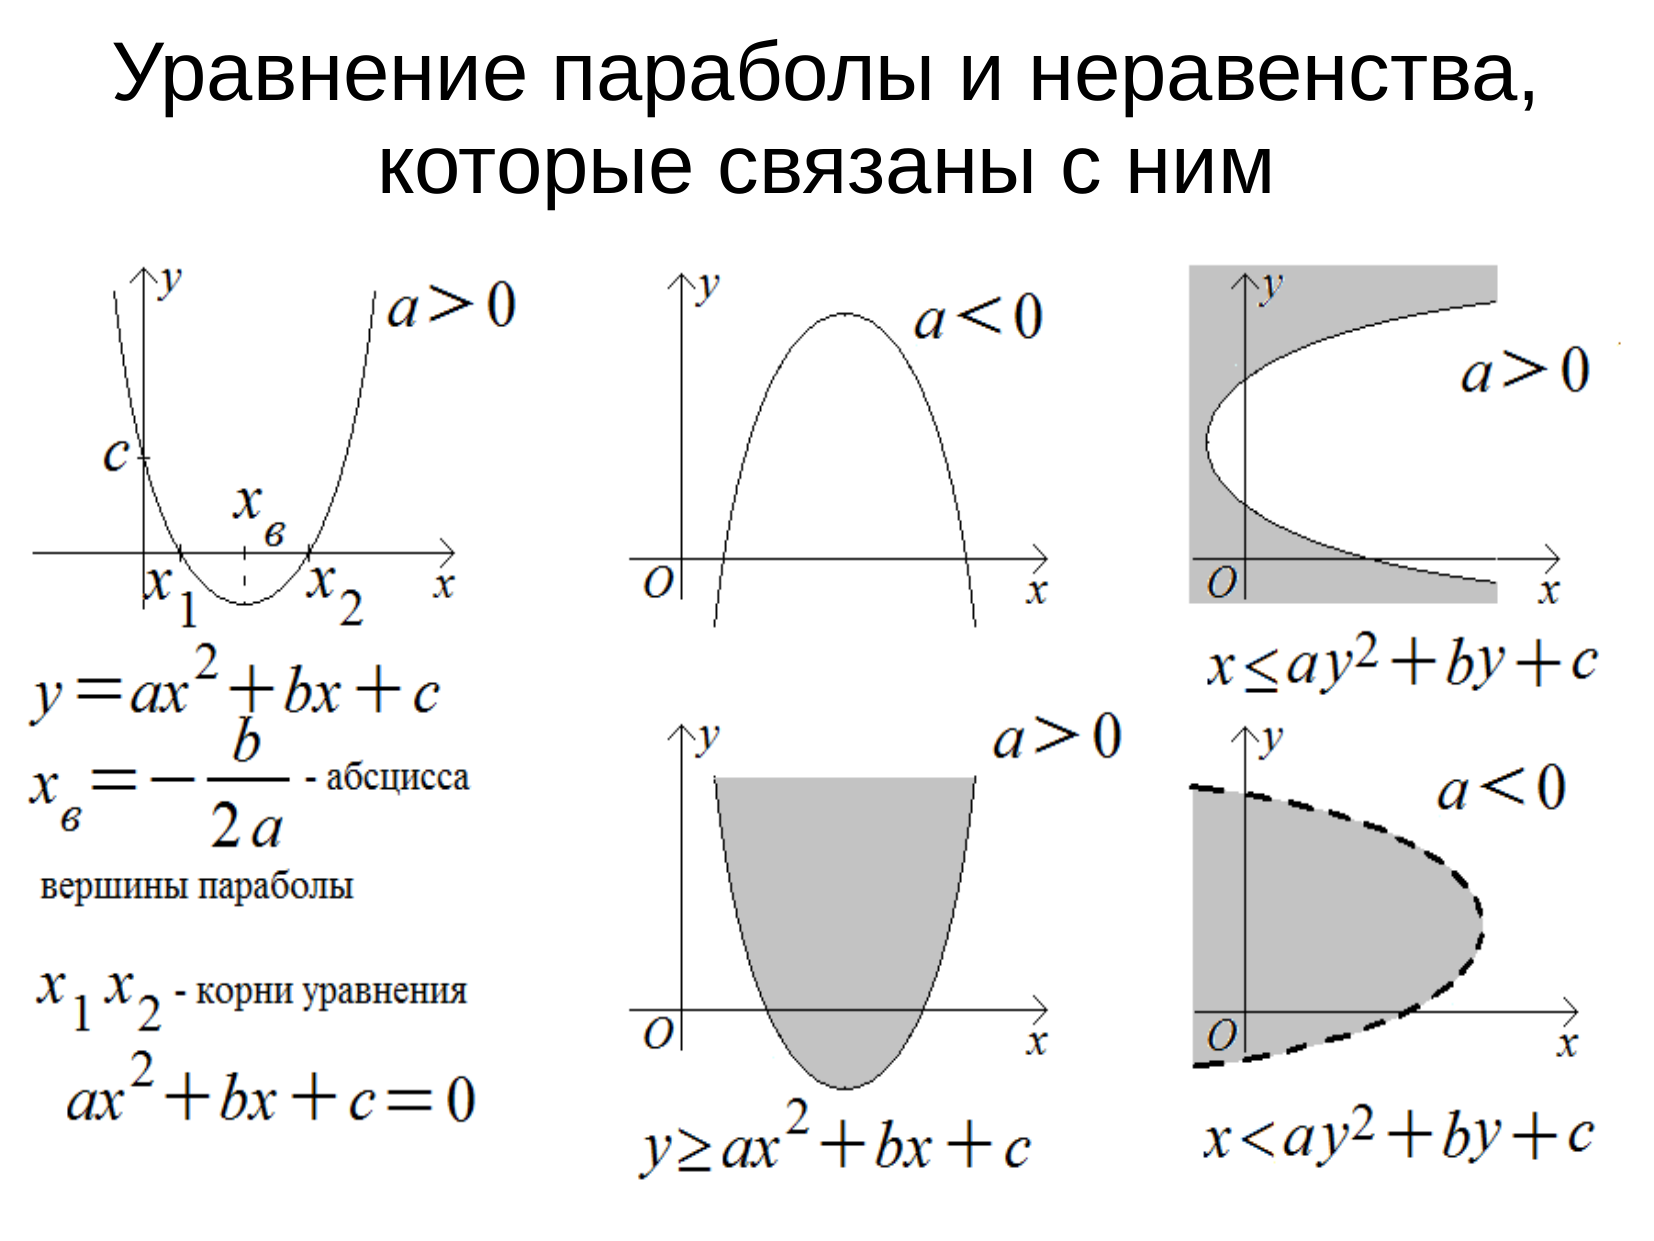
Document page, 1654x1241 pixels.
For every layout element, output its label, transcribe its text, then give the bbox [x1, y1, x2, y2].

title Уравнение параболы и неравенства, которые связаны с ним [82, 0, 1571, 236]
picture [0, 236, 1654, 1241]
